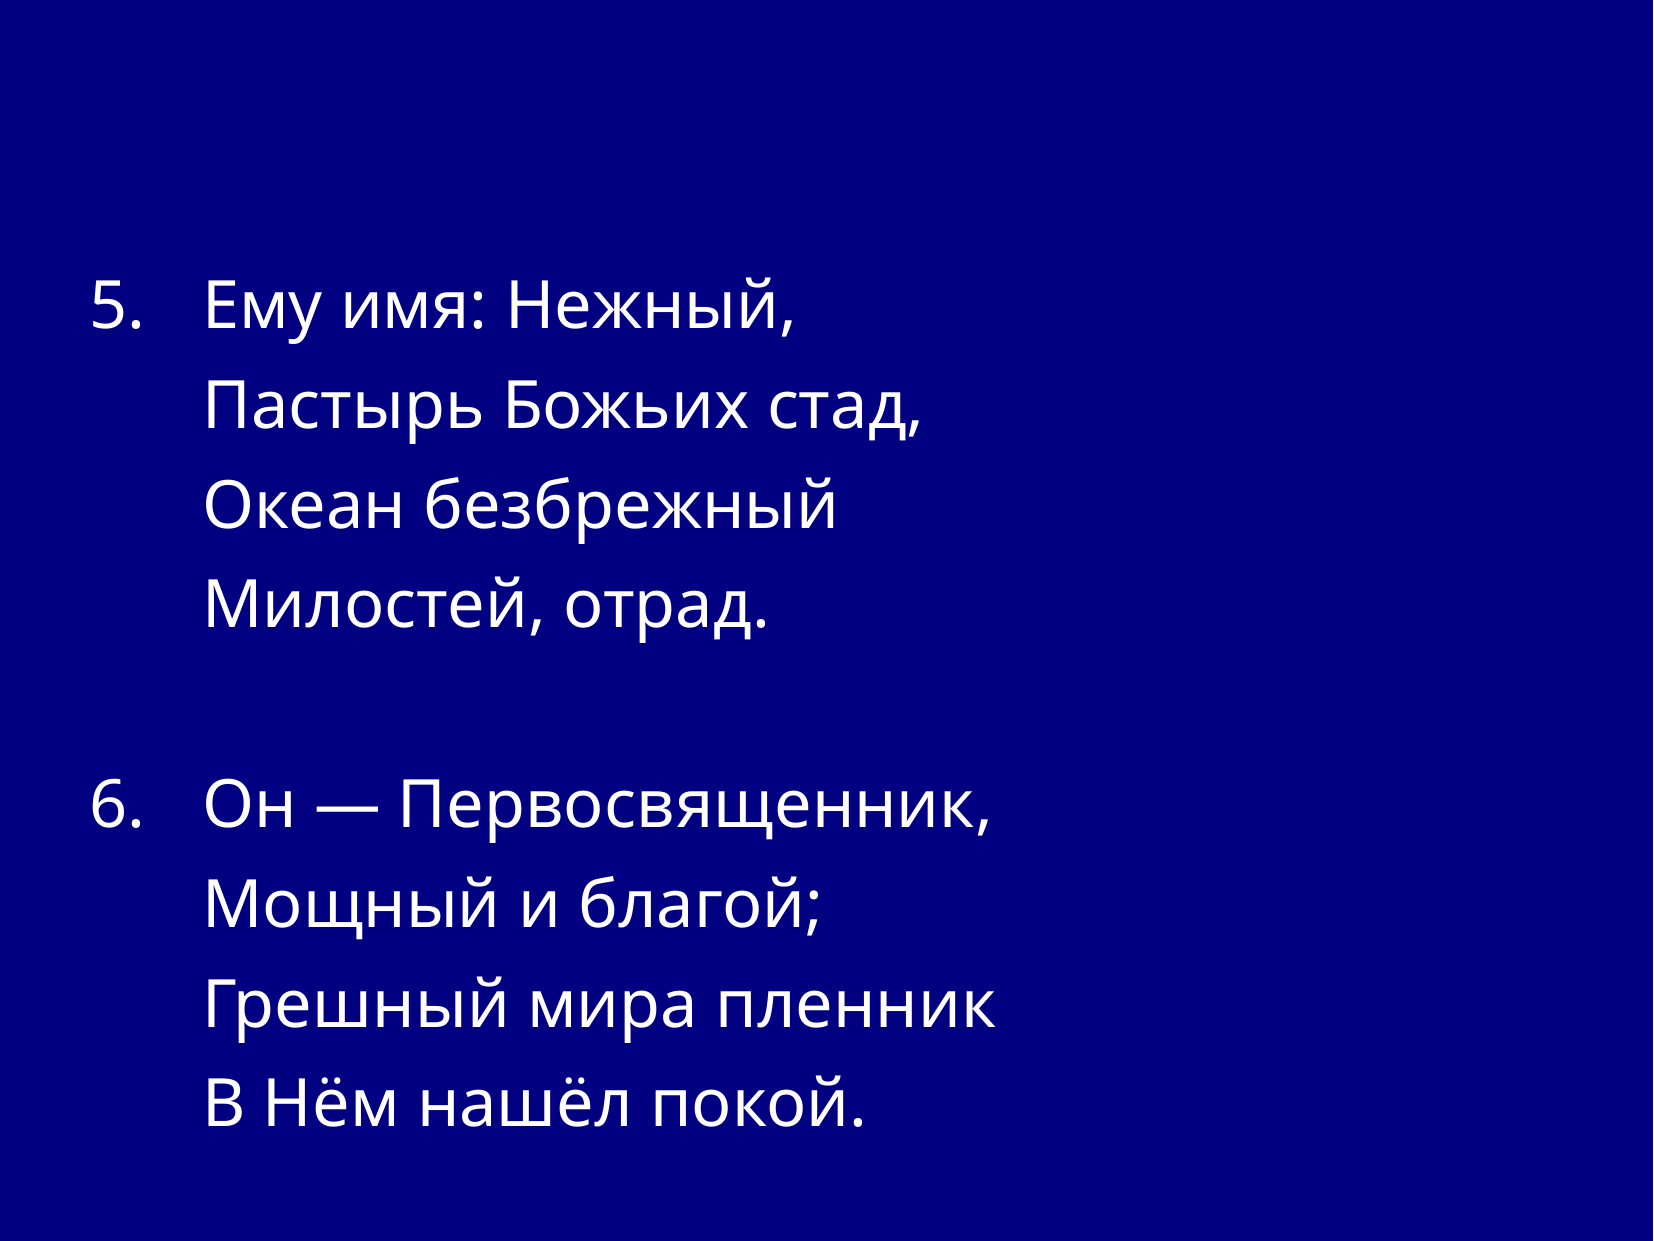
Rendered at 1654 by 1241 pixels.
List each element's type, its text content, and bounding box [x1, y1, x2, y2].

text_box 5. Ему имя: Нежный, Пастырь Божьих стад, Океан безбрежный Милостей, отрад. 6. Он — Первосвященник, Мощный и благой; Грешный мира пленник В Нём нашёл покой. [75, 150, 1576, 1163]
